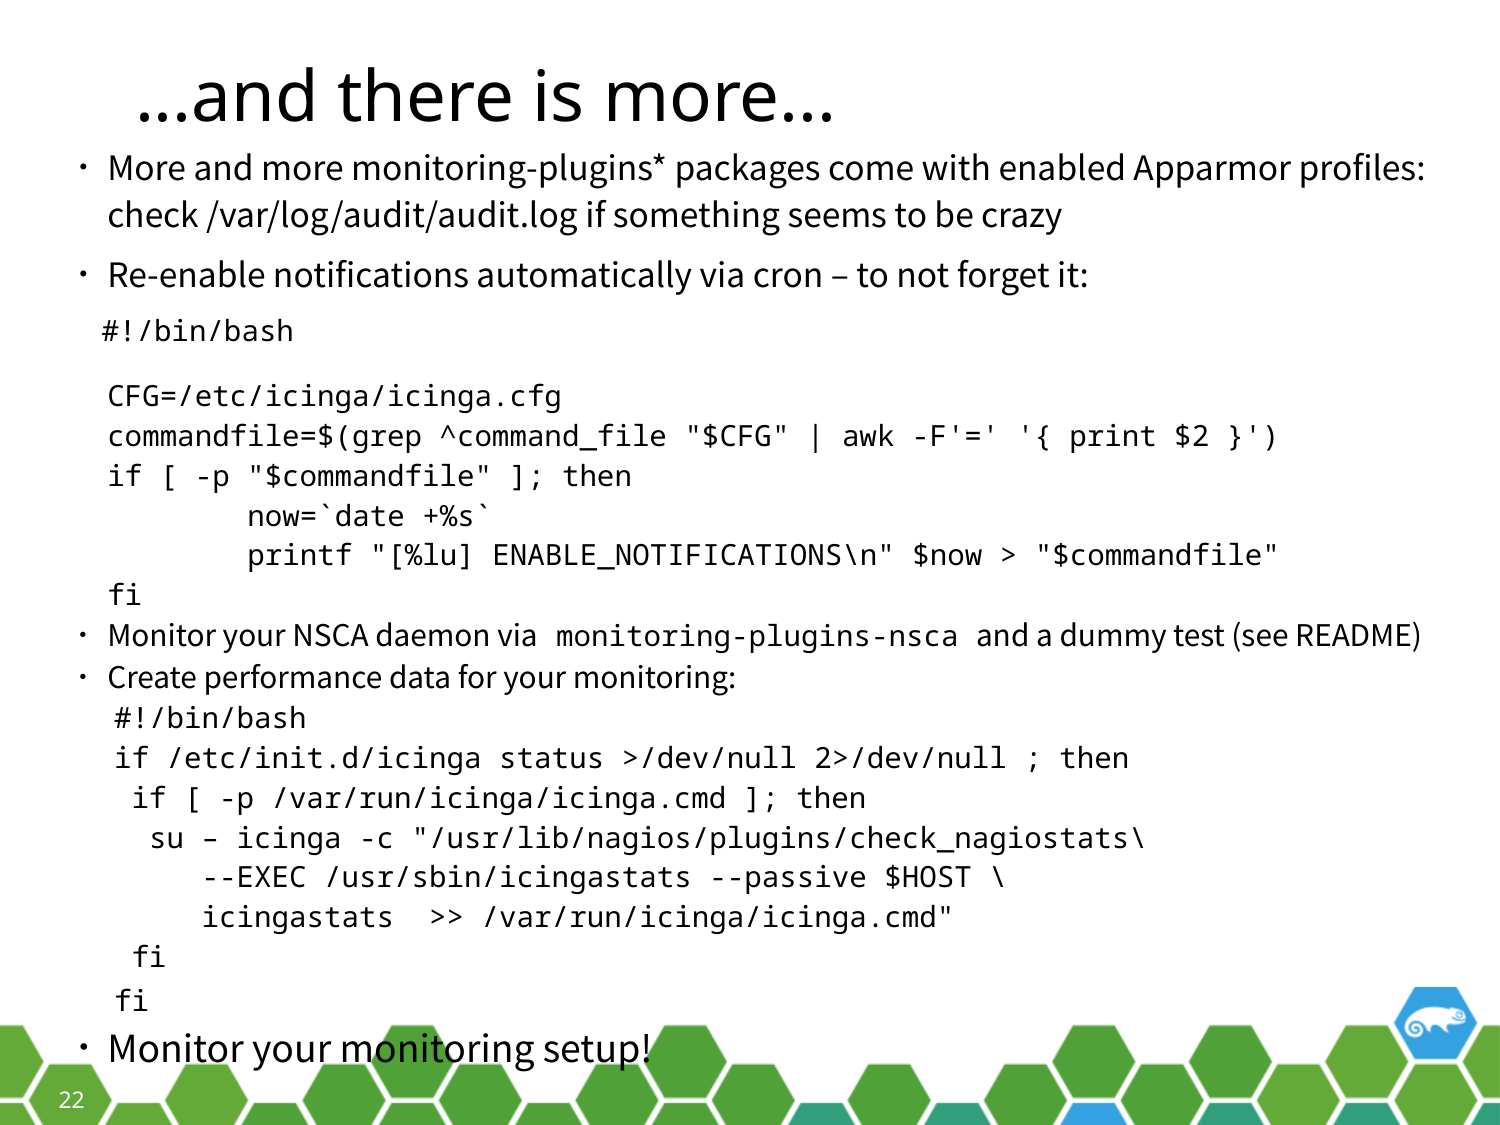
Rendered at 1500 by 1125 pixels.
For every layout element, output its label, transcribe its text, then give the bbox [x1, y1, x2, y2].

picture [0, 987, 1500, 1125]
title ...and there is more... [135, 12, 1372, 143]
list More and more monitoring-plugins* packages come with enabled Apparmor profiles: check /var/log/audit/audit.log if something seems to be crazy Re-enable notifications automatically via cron – to not forget it: #!/bin/bash CFG=/etc/icinga/icinga.cfg commandfile=$(grep ^command_file "$CFG" | awk -F'=' '{ print $2 }') if [ -p "$commandfile" ]; then now=`date +%s` printf "[%lu] ENABLE_NOTIFICATIONS\n" $now > "$commandfile" fi Monitor your NSCA daemon via monitoring-plugins-nsca and a dummy test (see README) Create performance data for your monitoring: #!/bin/bash if /etc/init.d/icinga status >/dev/null 2>/dev/null ; then if [ -p /var/run/icinga/icinga.cmd ]; then su – icinga -c "/usr/lib/nagios/plugins/check_nagiostats\ --EXEC /usr/sbin/icingastats --passive $HOST \ icingastats >> /var/run/icinga/icinga.cmd" fi fi Monitor your monitoring setup! [79, 143, 1452, 797]
